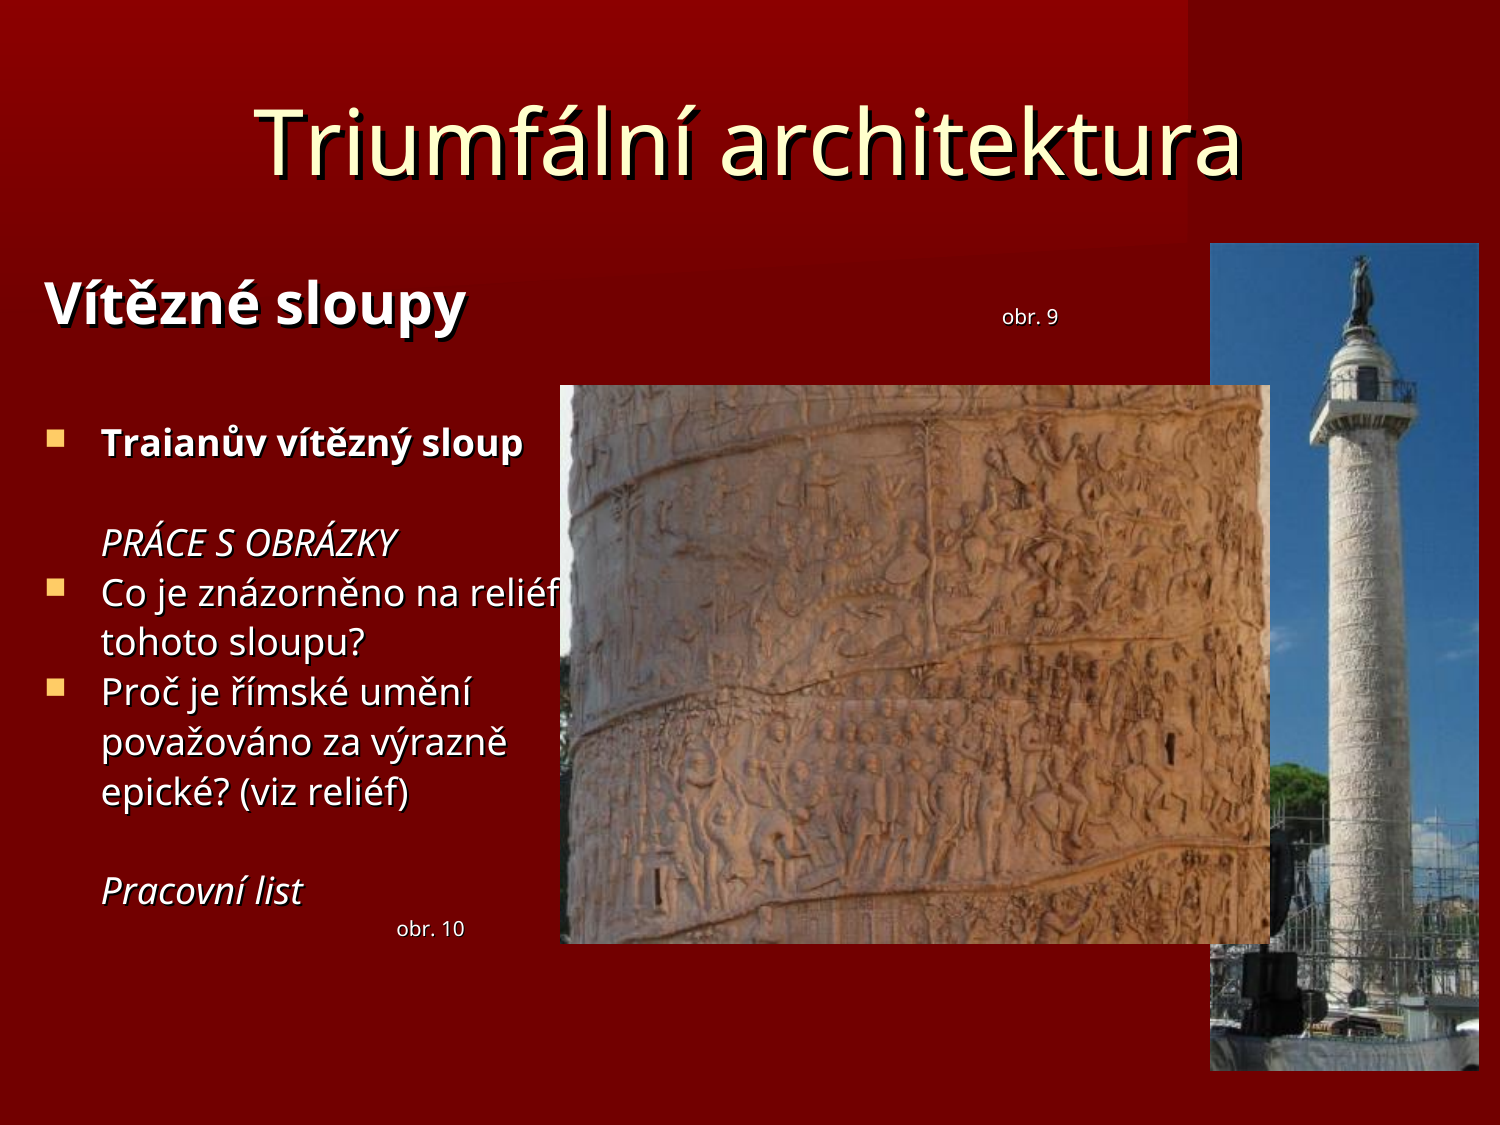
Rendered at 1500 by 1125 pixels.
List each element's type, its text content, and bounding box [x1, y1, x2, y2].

text_box [560, 243, 1479, 1071]
list Vítězné sloupy obr. 9 Traianův vítězný sloup PRÁCE S OBRÁZKY Co je znázorněno na reliéfu tohoto sloupu? Proč je římské umění považováno za výrazně epické? (viz reliéf) Pracovní list obr. 10 [29, 267, 1188, 1005]
title Triumfální architektura [75, 45, 1426, 233]
